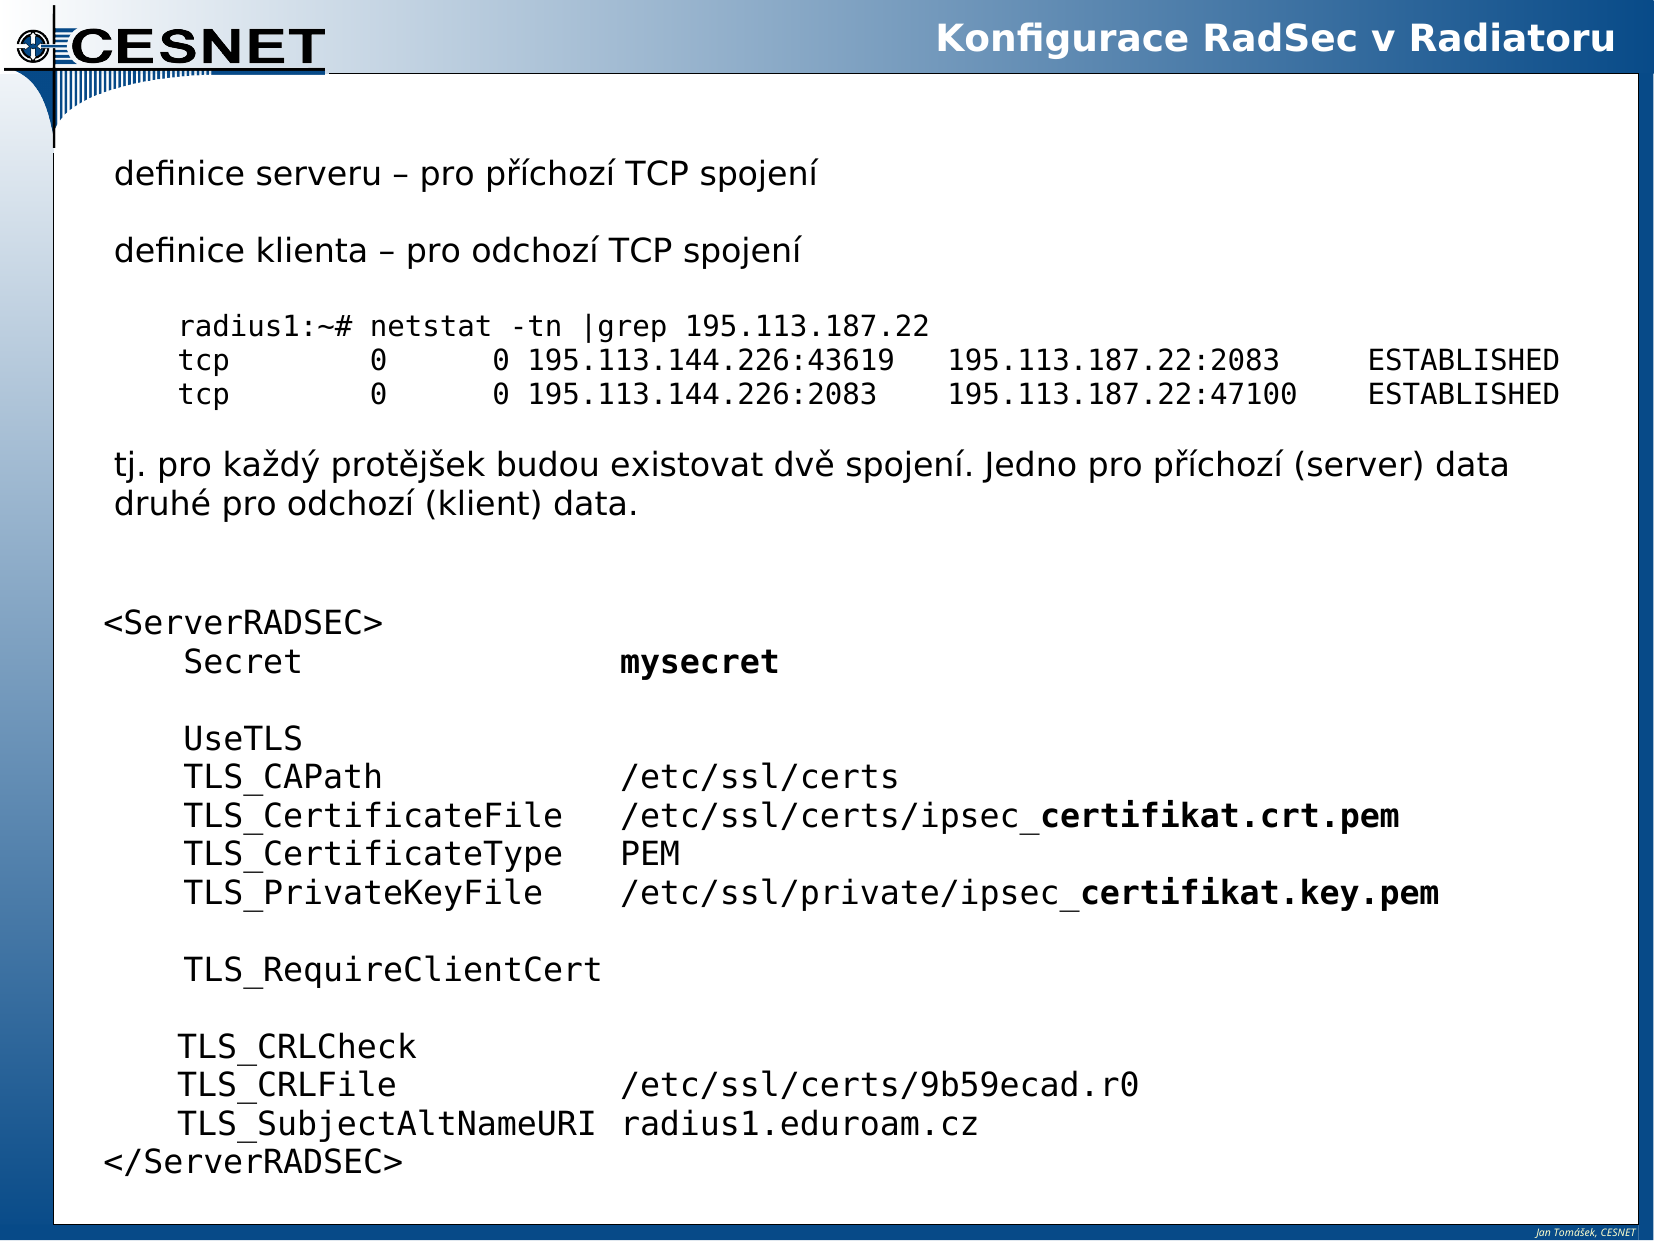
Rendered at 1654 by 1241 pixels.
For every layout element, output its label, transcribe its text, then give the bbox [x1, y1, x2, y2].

text_box definice serveru – pro příchozí TCP spojení definice klienta – pro odchozí TCP spojení radius1:~# netstat -tn |grep 195.113.187.22 tcp 0 0 195.113.144.226:43619 195.113.187.22:2083 ESTABLISHED tcp 0 0 195.113.144.226:2083 195.113.187.22:47100 ESTABLISHED tj. pro každý protějšek budou existovat dvě spojení. Jedno pro příchozí (server) data druhé pro odchozí (klient) data. [88, 147, 1575, 531]
text_box Konfigurace RadSec v Radiatoru [352, 9, 1632, 68]
text_box [0, 0, 1654, 1241]
picture [4, 5, 325, 148]
text_box <ServerRADSEC> Secret mysecret UseTLS TLS_CAPath /etc/ssl/certs TLS_CertificateFile /etc/ssl/certs/ipsec_certifikat.crt.pem TLS_CertificateType PEM TLS_PrivateKeyFile /etc/ssl/private/ipsec_certifikat.key.pem TLS_RequireClientCert TLS_CRLCheck TLS_CRLFile /etc/ssl/certs/9b59ecad.r0 TLS_SubjectAltNameURI radius1.eduroam.cz </ServerRADSEC> [88, 596, 1455, 1228]
text_box Jan Tomášek, CESNET [1328, 1224, 1651, 1241]
